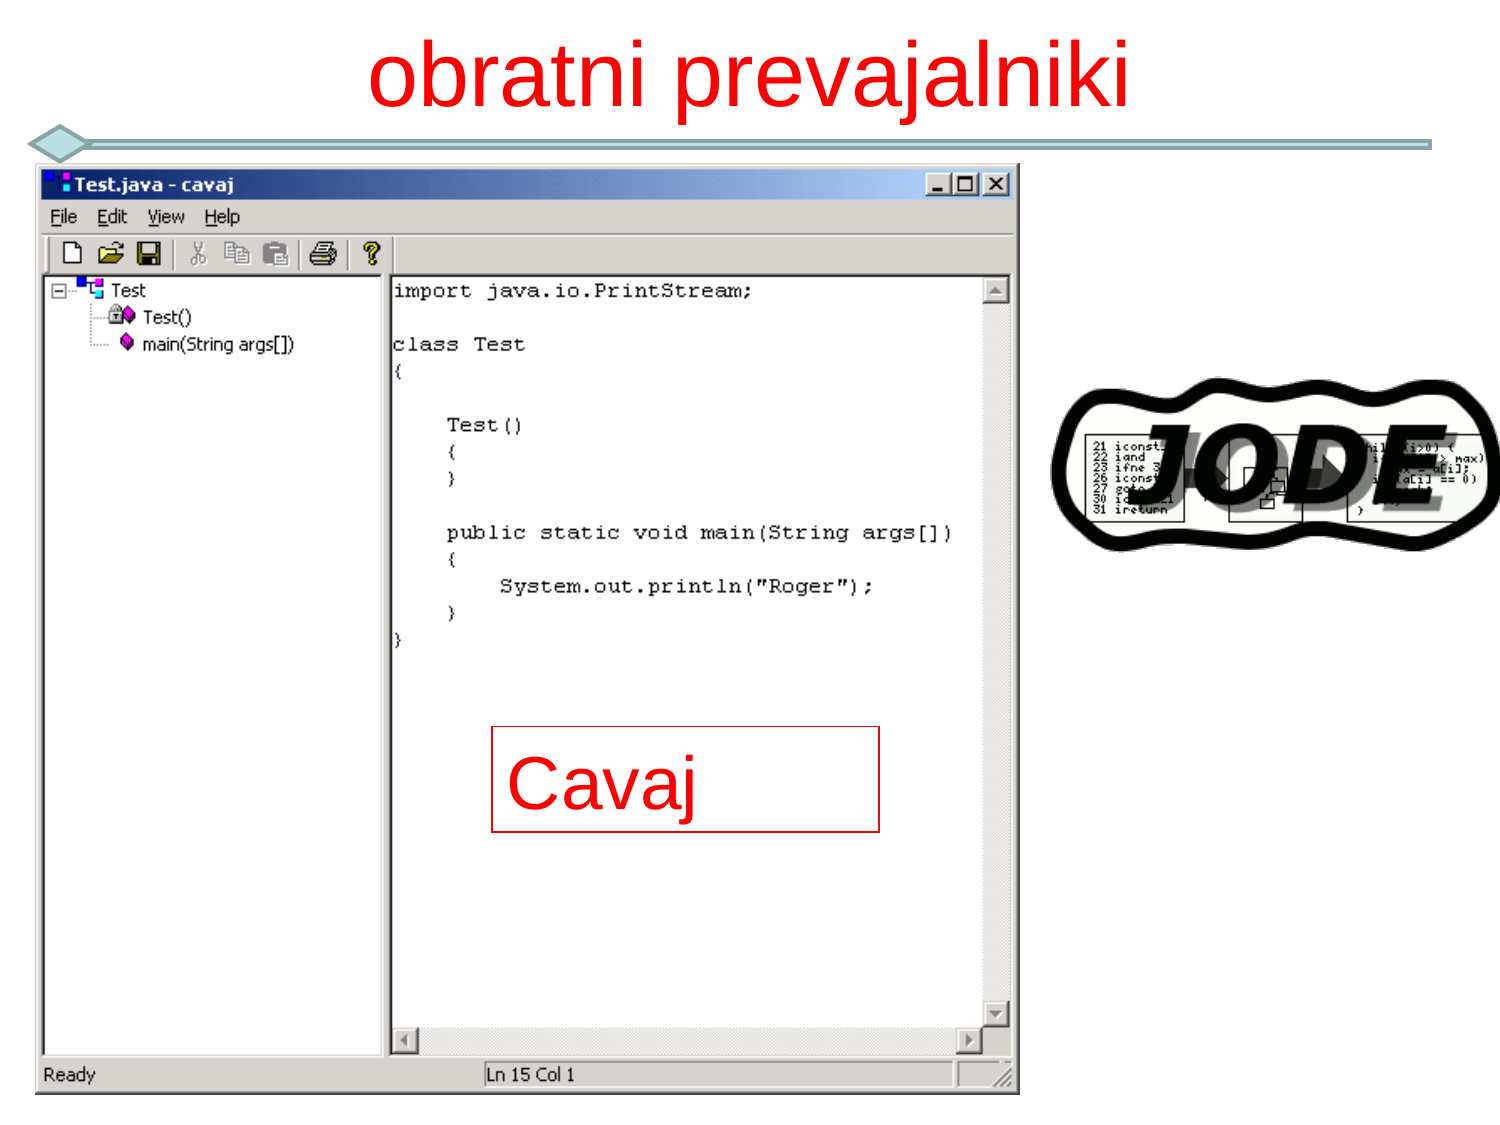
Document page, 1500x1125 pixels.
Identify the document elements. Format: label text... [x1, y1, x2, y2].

picture [35, 163, 1020, 1095]
title obratni prevajalniki [75, 0, 1426, 141]
text_box Cavaj [492, 726, 879, 832]
picture [1031, 371, 1500, 556]
